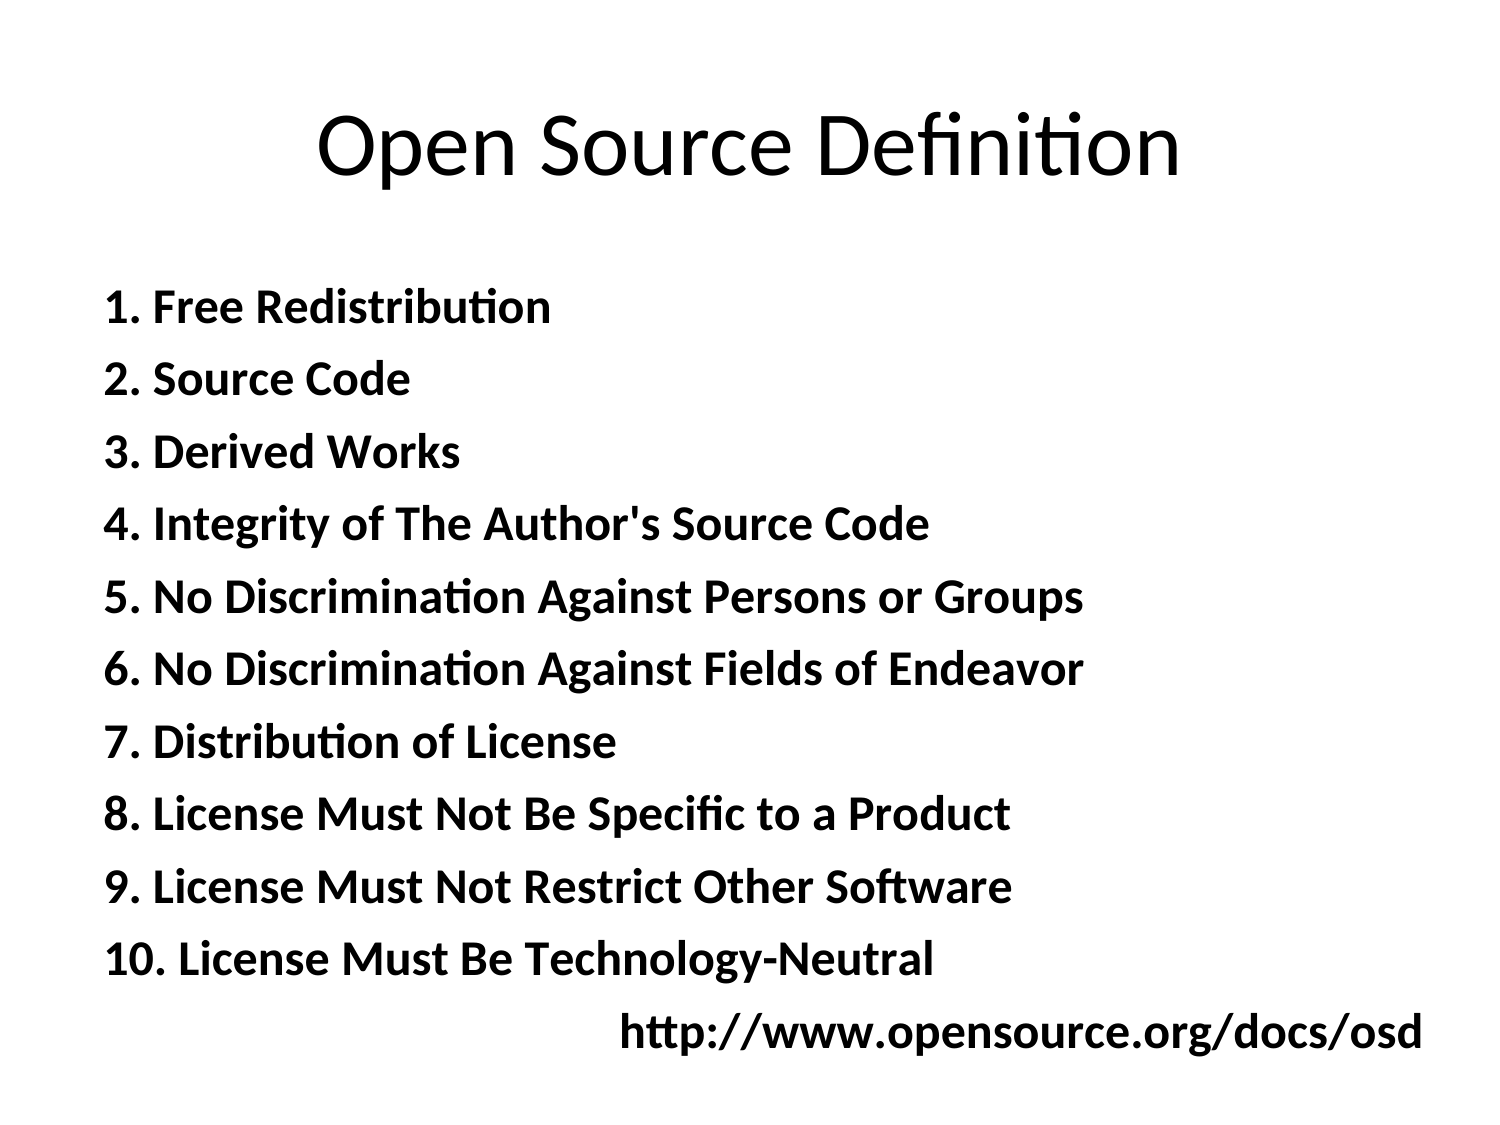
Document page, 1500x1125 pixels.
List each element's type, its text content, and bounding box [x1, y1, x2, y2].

title Open Source Definition [75, 37, 1426, 241]
list 1. Free Redistribution 2. Source Code 3. Derived Works 4. Integrity of The Author's Source Code 5. No Discrimination Against Persons or Groups 6. No Discrimination Against Fields of Endeavor 7. Distribution of License 8. License Must Not Be Specific to a Product 9. License Must Not Restrict Other Software 10. License Must Be Technology-Neutral http://www.opensource.org/docs/osd [88, 265, 1439, 1066]
